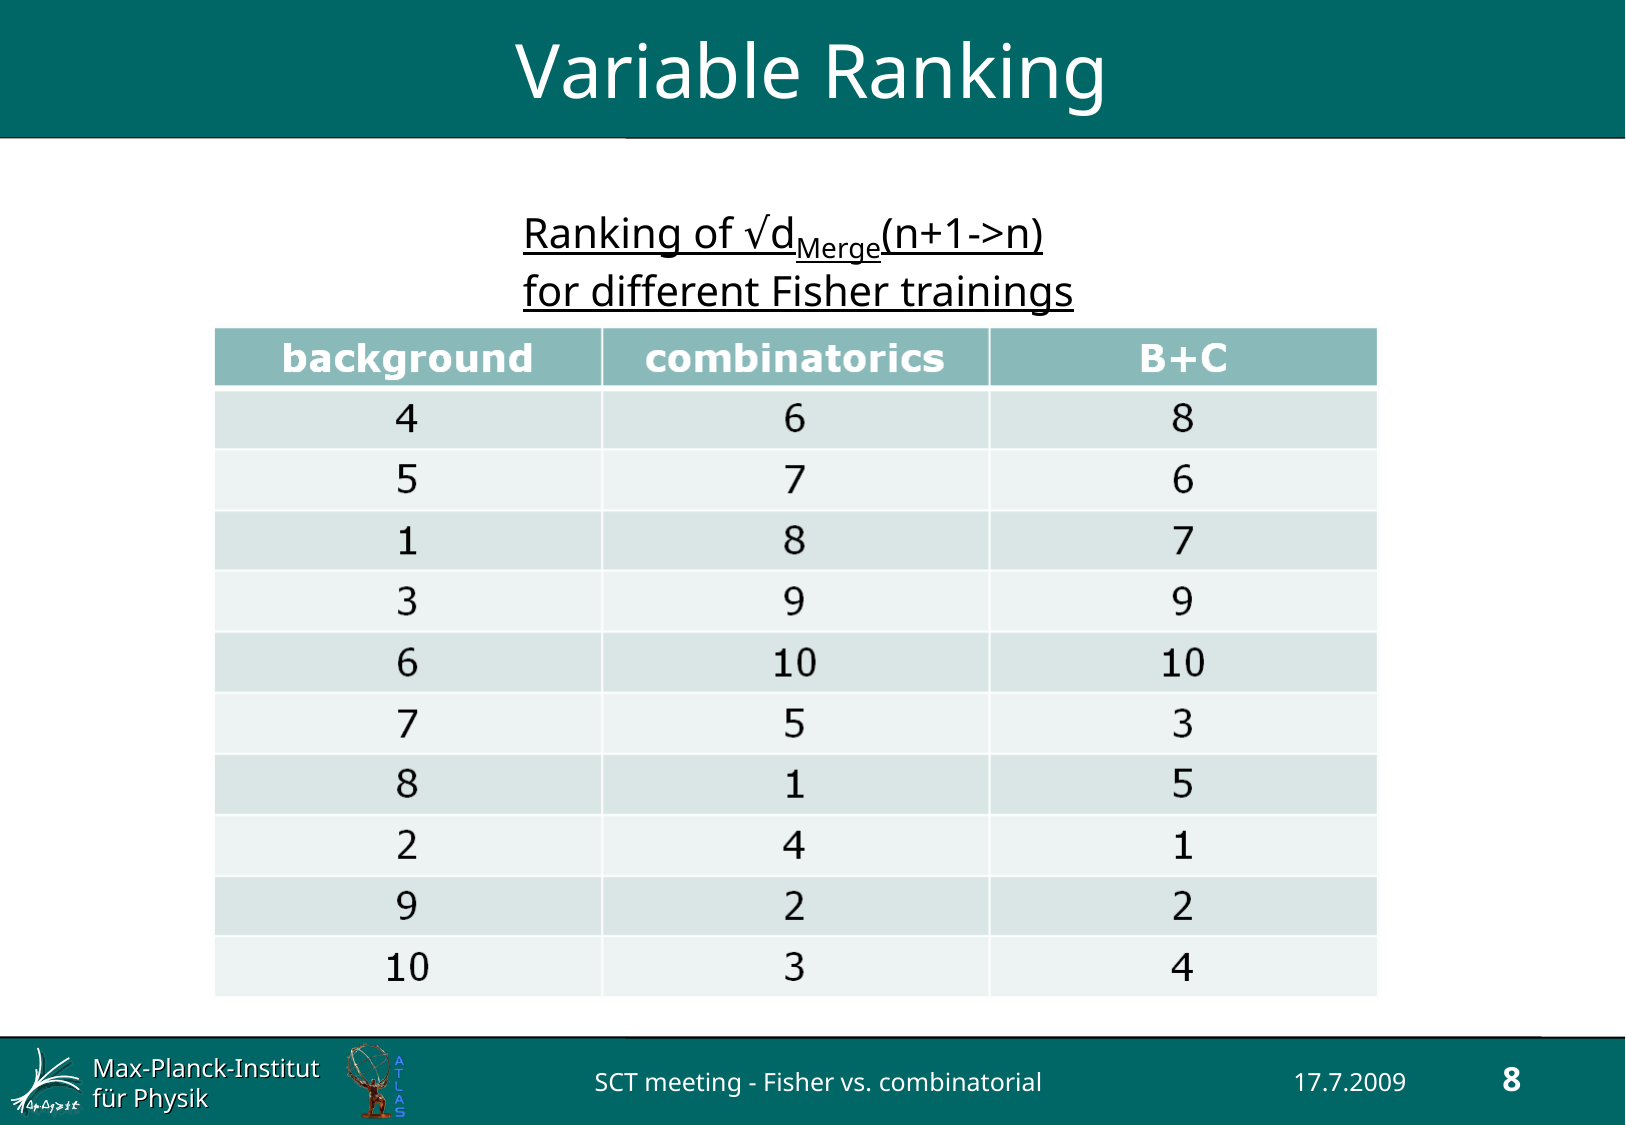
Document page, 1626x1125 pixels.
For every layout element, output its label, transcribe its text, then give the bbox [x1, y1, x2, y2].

text_box 7 [1487, 1037, 1625, 1125]
text_box 17.7.2009 [1213, 1037, 1487, 1125]
text_box Ranking of √dMerge(n+1->n) for different Fisher trainings [507, 199, 1132, 316]
picture [202, 316, 1389, 1010]
title Variable Ranking [0, 0, 1625, 138]
text_box SCT meeting - Fisher vs. combinatorial [425, 1037, 1213, 1125]
